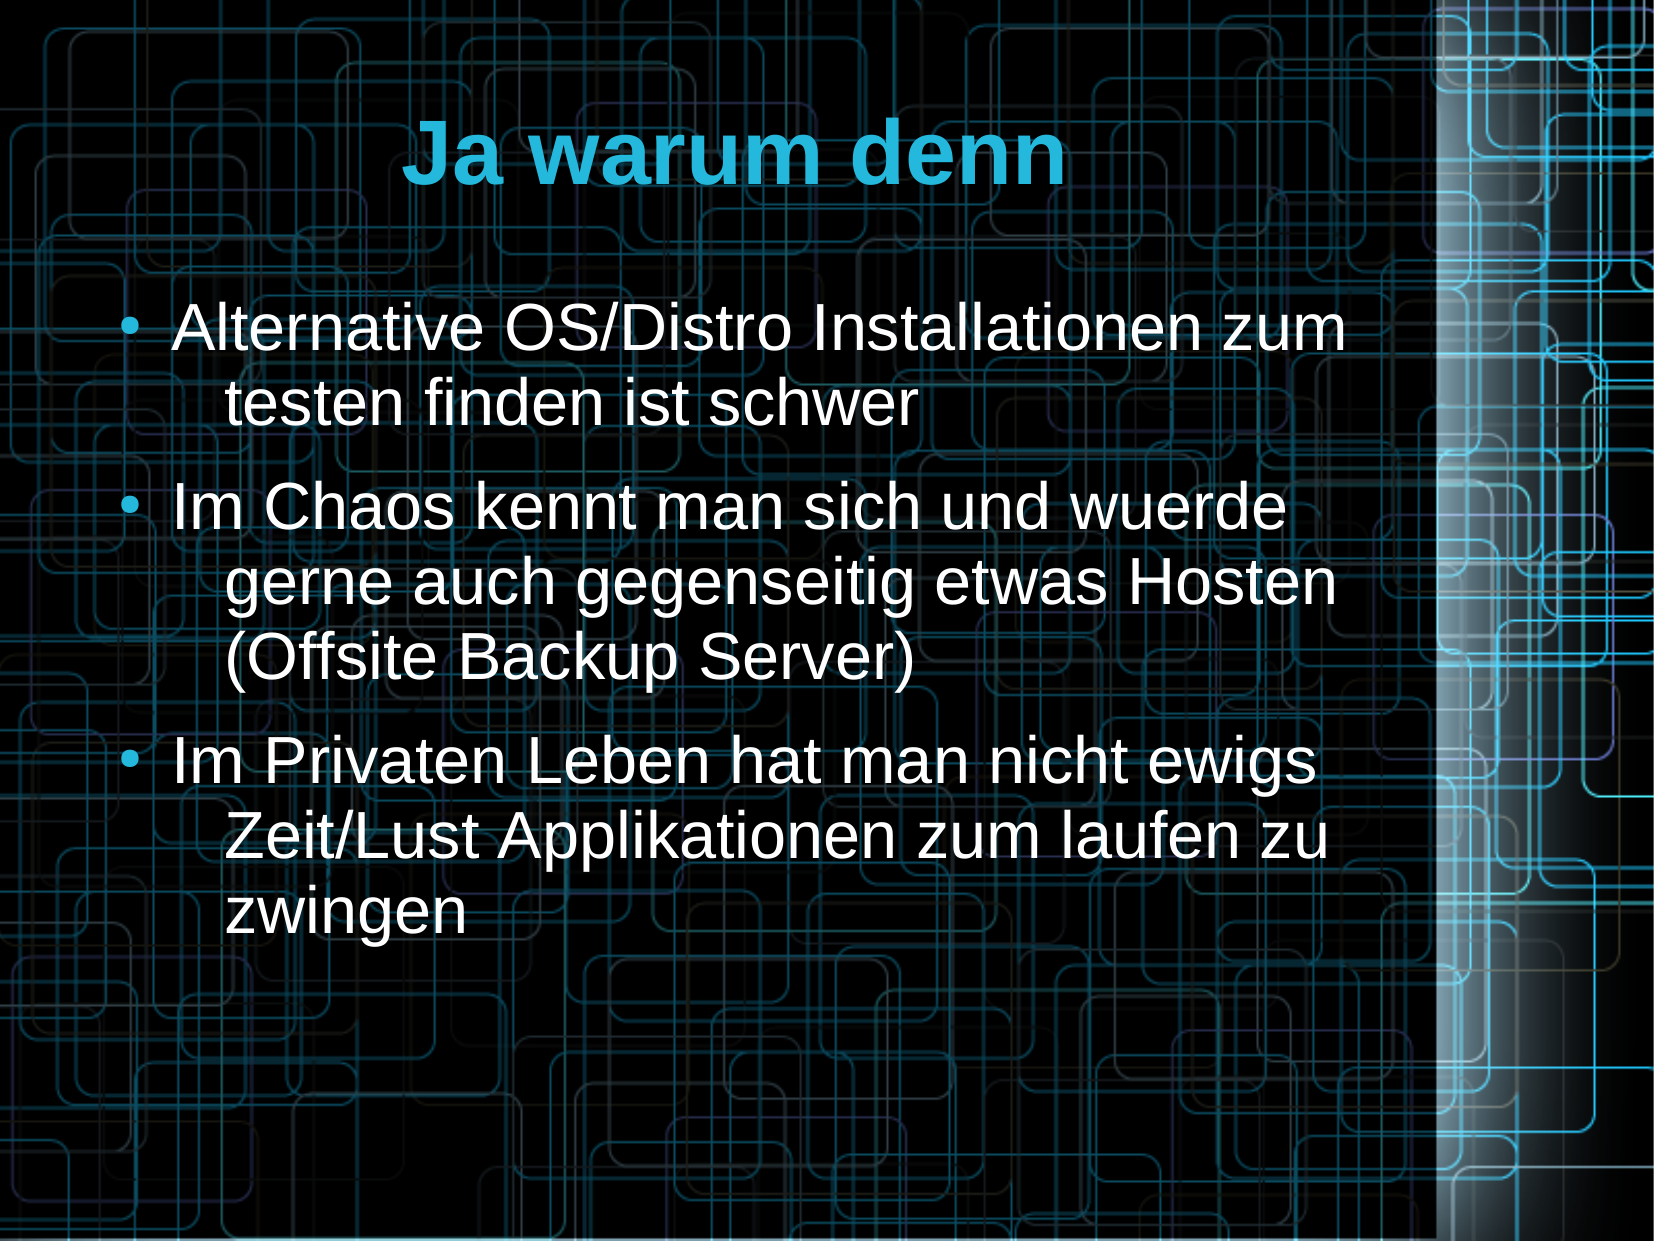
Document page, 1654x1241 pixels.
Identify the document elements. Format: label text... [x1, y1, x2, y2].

picture [0, 0, 1654, 1241]
list Alternative OS/Distro Installationen zum testen finden ist schwer Im Chaos kennt man sich und wuerde gerne auch gegenseitig etwas Hosten (Offsite Backup Server) Im Privaten Leben hat man nicht ewigs Zeit/Lust Applikationen zum laufen zu zwingen [82, 290, 1388, 1050]
title Ja warum denn [82, 49, 1388, 257]
